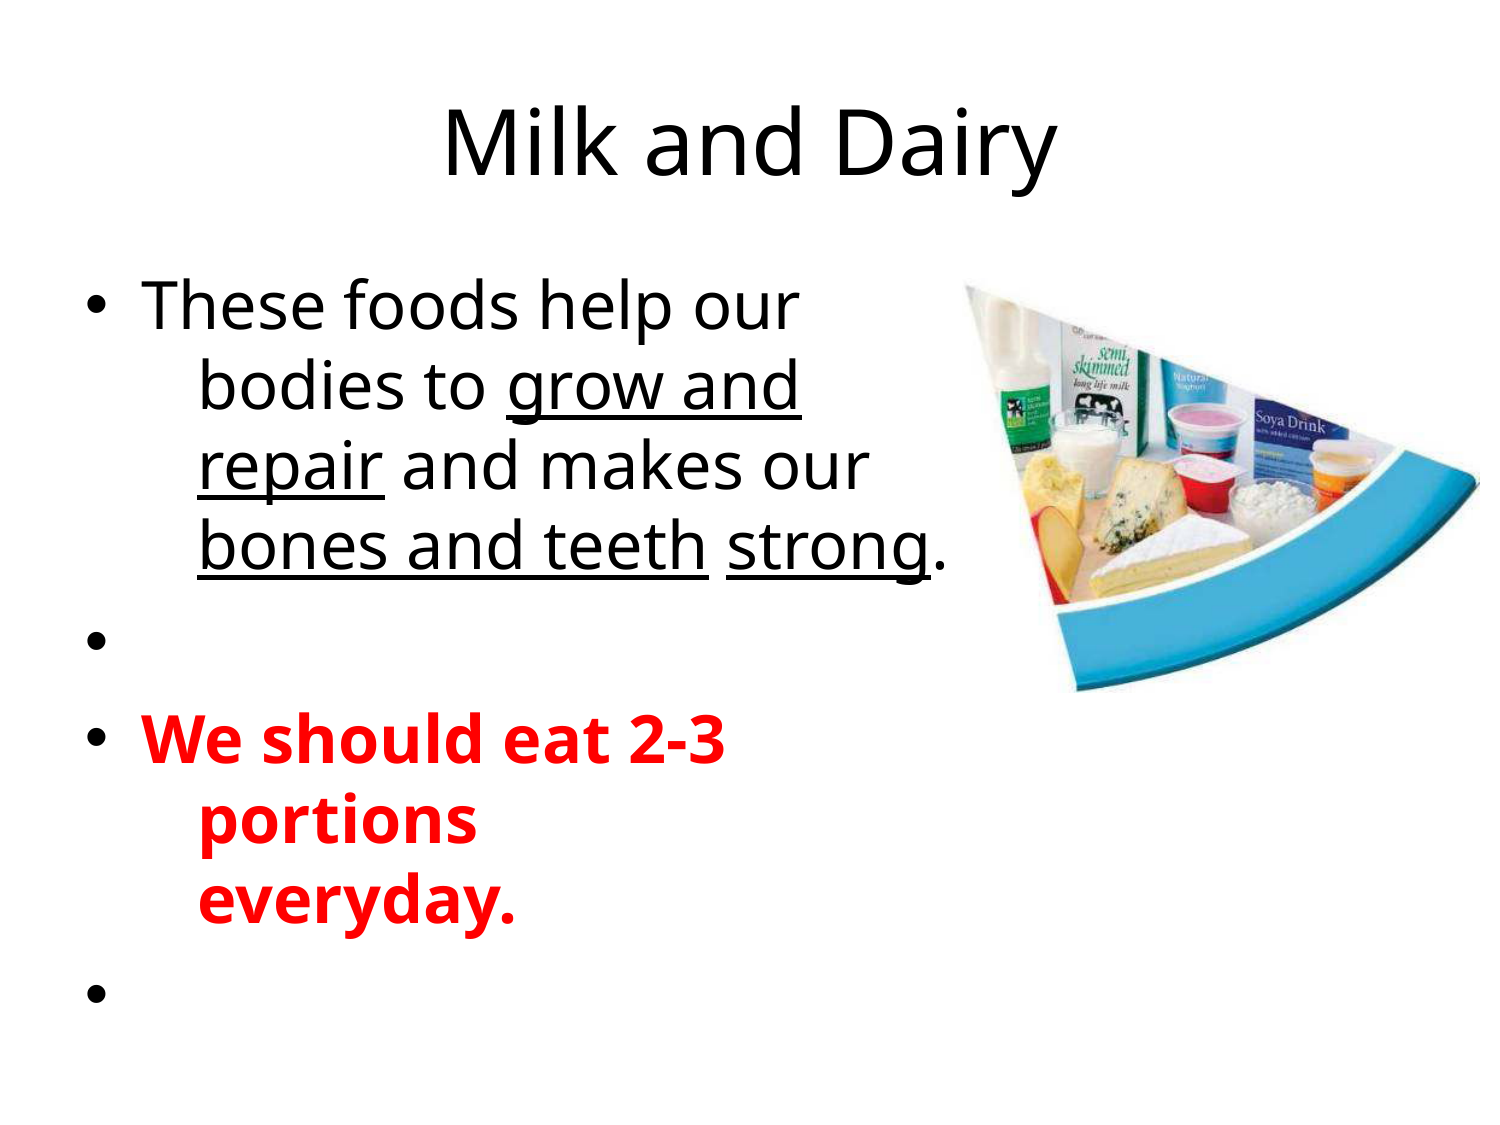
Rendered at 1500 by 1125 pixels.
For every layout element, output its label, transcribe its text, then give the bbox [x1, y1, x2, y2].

picture [962, 278, 1480, 693]
title Milk and Dairy [75, 45, 1426, 233]
list These foods help our bodies to grow and repair and makes our bones and teeth strong. We should eat 2-3 portions everyday. [70, 255, 987, 998]
